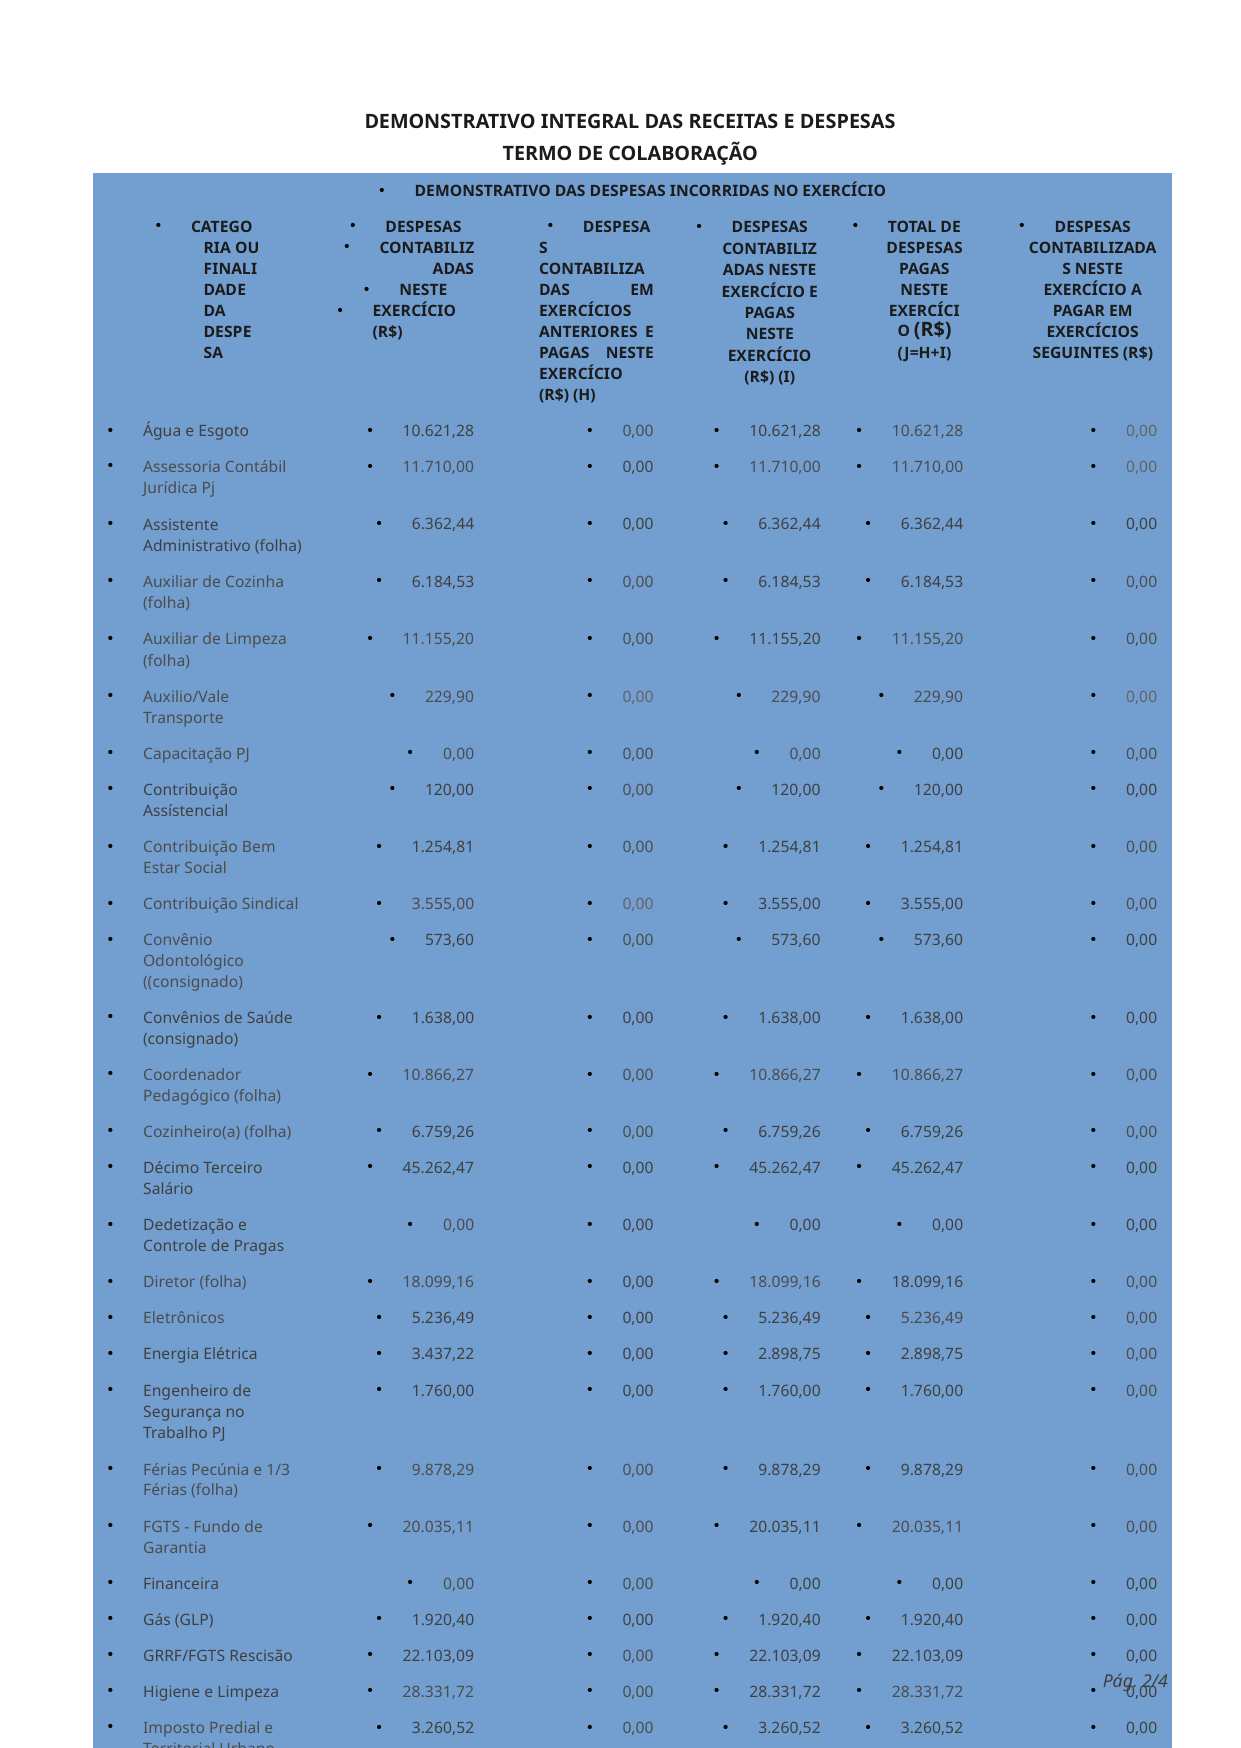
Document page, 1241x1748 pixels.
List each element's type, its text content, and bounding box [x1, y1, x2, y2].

table_cell 11.710,00 [836, 449, 978, 506]
table_cell 28.331,72 [669, 1673, 836, 1710]
table_cell 18.099,16 [669, 1264, 836, 1300]
table_cell 120,00 [836, 771, 978, 829]
table_cell Convênio Odontológico ((consignado) [93, 922, 323, 1000]
table_cell 1.760,00 [669, 1372, 836, 1451]
table_cell 18.099,16 [323, 1264, 489, 1300]
table_cell Assistente Administrativo (folha) [93, 506, 323, 563]
table_cell Energia Elétrica [93, 1336, 323, 1372]
table_cell 6.362,44 [323, 506, 489, 563]
table_cell 22.103,09 [836, 1637, 978, 1673]
table_cell 1.638,00 [669, 1000, 836, 1056]
table_cell 229,90 [836, 678, 978, 735]
table_cell 0,00 [489, 621, 669, 678]
table_cell 6.759,26 [836, 1113, 978, 1149]
text_box Pág. 2/4 [1103, 1670, 1174, 1695]
table_cell 1.638,00 [323, 1000, 489, 1056]
table_cell 0,00 [978, 1113, 1172, 1149]
table_cell 0,00 [489, 449, 669, 506]
table_cell Contribuição Bem Estar Social [93, 829, 323, 886]
table_cell 0,00 [978, 1300, 1172, 1336]
table_cell 0,00 [978, 449, 1172, 506]
table_cell 573,60 [836, 922, 978, 1000]
table_cell 0,00 [489, 506, 669, 563]
table_cell 0,00 [978, 886, 1172, 922]
table_cell Assessoria Contábil Jurídica Pj [93, 449, 323, 506]
table_cell 0,00 [978, 506, 1172, 563]
table_cell 0,00 [489, 1056, 669, 1113]
table_cell Água e Esgoto [93, 413, 323, 449]
table_cell 2.898,75 [669, 1336, 836, 1372]
table_cell 3.555,00 [323, 886, 489, 922]
table_cell 0,00 [489, 1565, 669, 1601]
table_cell DESPESAS CONTABILIZADAS NESTE EXERCÍCIO A PAGAR EM EXERCÍCIOS SEGUINTES (R$) [978, 209, 1172, 413]
table_cell 0,00 [489, 1264, 669, 1300]
table_cell Contribuição Assístencial [93, 771, 323, 829]
table_cell 0,00 [323, 1565, 489, 1601]
table_cell 20.035,11 [836, 1508, 978, 1565]
table_cell 11.155,20 [323, 621, 489, 678]
table_cell Imposto Predial e Territorial Urbano [93, 1710, 323, 1748]
table_cell 1.760,00 [323, 1372, 489, 1451]
table_cell 0,00 [836, 735, 978, 771]
table_cell 0,00 [323, 1207, 489, 1264]
table_cell 9.878,29 [669, 1451, 836, 1508]
table_cell 9.878,29 [836, 1451, 978, 1508]
table_cell 3.260,52 [323, 1710, 489, 1748]
table_cell 0,00 [978, 1508, 1172, 1565]
table_cell 45.262,47 [323, 1149, 489, 1207]
table_cell Auxilio/Vale Transporte [93, 678, 323, 735]
table_cell 0,00 [978, 413, 1172, 449]
table_cell Décimo Terceiro Salário [93, 1149, 323, 1207]
table_cell 20.035,11 [669, 1508, 836, 1565]
table_cell 0,00 [489, 1300, 669, 1336]
table_cell 0,00 [978, 1149, 1172, 1207]
table_cell 0,00 [489, 1113, 669, 1149]
table_cell Diretor (folha) [93, 1264, 323, 1300]
table_cell 0,00 [489, 1508, 669, 1565]
table_cell 0,00 [978, 1601, 1172, 1637]
table_cell DESPESAS CONTABILIZADAS EM EXERCÍCIOS ANTERIORES E PAGAS NESTE EXERCÍCIO (R$) (H) [489, 209, 669, 413]
table_cell 0,00 [978, 1451, 1172, 1508]
table_cell 0,00 [489, 563, 669, 621]
table_cell Convênios de Saúde (consignado) [93, 1000, 323, 1056]
table_cell 11.155,20 [669, 621, 836, 678]
table_cell 10.866,27 [323, 1056, 489, 1113]
table_cell 11.155,20 [836, 621, 978, 678]
table_cell 1.760,00 [836, 1372, 978, 1451]
table_cell 0,00 [489, 413, 669, 449]
table_cell 3.260,52 [669, 1710, 836, 1748]
table_cell 0,00 [489, 1673, 669, 1710]
table_cell 0,00 [978, 621, 1172, 678]
table_cell 120,00 [669, 771, 836, 829]
table_cell 0,00 [978, 735, 1172, 771]
table_cell CATEGORIA OU FINALIDADE DA DESPESA [93, 209, 323, 413]
table_header DEMONSTRATIVO DAS DESPESAS INCORRIDAS NO EXERCÍCIO [93, 173, 1172, 209]
table_cell 10.866,27 [836, 1056, 978, 1113]
table_cell 1.920,40 [836, 1601, 978, 1637]
table_cell 229,90 [669, 678, 836, 735]
table_cell 6.184,53 [669, 563, 836, 621]
table_cell 0,00 [978, 771, 1172, 829]
table_cell 120,00 [323, 771, 489, 829]
table_cell 0,00 [978, 1336, 1172, 1372]
table_cell 0,00 [836, 1565, 978, 1601]
table_cell 0,00 [489, 735, 669, 771]
table_cell 0,00 [978, 1673, 1172, 1710]
table_cell Gás (GLP) [93, 1601, 323, 1637]
table_cell Contribuição Sindical [93, 886, 323, 922]
table_cell 5.236,49 [836, 1300, 978, 1336]
table_cell 0,00 [978, 1000, 1172, 1056]
table_cell 6.184,53 [836, 563, 978, 621]
table_cell 0,00 [836, 1207, 978, 1264]
table_cell 6.759,26 [323, 1113, 489, 1149]
table_cell 18.099,16 [836, 1264, 978, 1300]
table_cell 1.254,81 [669, 829, 836, 886]
table_cell FGTS - Fundo de Garantia [93, 1508, 323, 1565]
table_cell 0,00 [489, 1451, 669, 1508]
table_cell 11.710,00 [323, 449, 489, 506]
table_cell 5.236,49 [669, 1300, 836, 1336]
table_cell 0,00 [489, 829, 669, 886]
table_cell Dedetização e Controle de Pragas [93, 1207, 323, 1264]
text_box DEMONSTRATIVO INTEGRAL DAS RECEITAS E DESPESAS TERMO DE COLABORAÇÃO [347, 100, 914, 158]
table_cell Capacitação PJ [93, 735, 323, 771]
table_cell 6.759,26 [669, 1113, 836, 1149]
table_cell Financeira [93, 1565, 323, 1601]
table_cell 0,00 [978, 1710, 1172, 1748]
table_cell 10.621,28 [836, 413, 978, 449]
table_cell 0,00 [978, 1565, 1172, 1601]
table_cell 22.103,09 [323, 1637, 489, 1673]
table_cell 22.103,09 [669, 1637, 836, 1673]
table_cell 0,00 [978, 678, 1172, 735]
table_cell 5.236,49 [323, 1300, 489, 1336]
table_cell 10.621,28 [669, 413, 836, 449]
table_cell 1.254,81 [323, 829, 489, 886]
table_cell Auxiliar de Cozinha (folha) [93, 563, 323, 621]
table_cell 2.898,75 [836, 1336, 978, 1372]
table_cell 3.555,00 [836, 886, 978, 922]
table_cell 3.260,52 [836, 1710, 978, 1748]
table_cell 0,00 [978, 829, 1172, 886]
table_cell 28.331,72 [323, 1673, 489, 1710]
table_cell Auxiliar de Limpeza (folha) [93, 621, 323, 678]
table_cell DESPESAS CONTABILIZADAS NESTE EXERCÍCIO E PAGAS NESTE EXERCÍCIO (R$) (I) [669, 209, 836, 413]
table_cell 0,00 [669, 1207, 836, 1264]
table_cell 3.437,22 [323, 1336, 489, 1372]
table_cell 0,00 [978, 1372, 1172, 1451]
table_cell 0,00 [669, 1565, 836, 1601]
table_cell 0,00 [489, 1207, 669, 1264]
table_cell 1.920,40 [669, 1601, 836, 1637]
table_cell 1.920,40 [323, 1601, 489, 1637]
table_cell Higiene e Limpeza [93, 1673, 323, 1710]
table_cell 1.254,81 [836, 829, 978, 886]
table_cell Férias Pecúnia e 1/3 Férias (folha) [93, 1451, 323, 1508]
table_cell Eletrônicos [93, 1300, 323, 1336]
table_cell 0,00 [978, 563, 1172, 621]
table_cell 11.710,00 [669, 449, 836, 506]
table_cell 0,00 [489, 1637, 669, 1673]
table_cell Coordenador Pedagógico (folha) [93, 1056, 323, 1113]
table_cell Engenheiro de Segurança no Trabalho PJ [93, 1372, 323, 1451]
table_cell 229,90 [323, 678, 489, 735]
table_cell 573,60 [323, 922, 489, 1000]
table_cell TOTAL DE DESPESAS PAGAS NESTE EXERCÍCIO (R$) (J=H+I) [836, 209, 978, 413]
table_cell 573,60 [669, 922, 836, 1000]
table_cell 9.878,29 [323, 1451, 489, 1508]
table_cell 10.866,27 [669, 1056, 836, 1113]
table_cell 0,00 [489, 678, 669, 735]
table_cell 6.362,44 [836, 506, 978, 563]
table_cell 45.262,47 [669, 1149, 836, 1207]
table_cell 6.184,53 [323, 563, 489, 621]
table_cell 0,00 [489, 1336, 669, 1372]
table_cell 28.331,72 [836, 1673, 978, 1710]
table_cell 0,00 [489, 1149, 669, 1207]
table_cell 20.035,11 [323, 1508, 489, 1565]
table_cell 10.621,28 [323, 413, 489, 449]
table_cell 0,00 [978, 922, 1172, 1000]
table_cell 0,00 [978, 1264, 1172, 1300]
table_cell 0,00 [489, 922, 669, 1000]
table_cell Cozinheiro(a) (folha) [93, 1113, 323, 1149]
table_cell DESPESAS CONTABILIZADAS NESTE EXERCÍCIO (R$) [323, 209, 489, 413]
table_cell 0,00 [489, 1372, 669, 1451]
table_cell 0,00 [323, 735, 489, 771]
table_cell 45.262,47 [836, 1149, 978, 1207]
table_cell 0,00 [978, 1207, 1172, 1264]
table_cell 6.362,44 [669, 506, 836, 563]
table_cell 1.638,00 [836, 1000, 978, 1056]
table_cell 0,00 [489, 1710, 669, 1748]
table_cell 0,00 [489, 771, 669, 829]
table_cell GRRF/FGTS Rescisão [93, 1637, 323, 1673]
table_cell 0,00 [978, 1056, 1172, 1113]
table_cell 0,00 [489, 1000, 669, 1056]
table_cell 0,00 [489, 1601, 669, 1637]
table_cell 0,00 [669, 735, 836, 771]
table_cell 0,00 [489, 886, 669, 922]
table_cell 3.555,00 [669, 886, 836, 922]
table_cell 0,00 [978, 1637, 1172, 1673]
